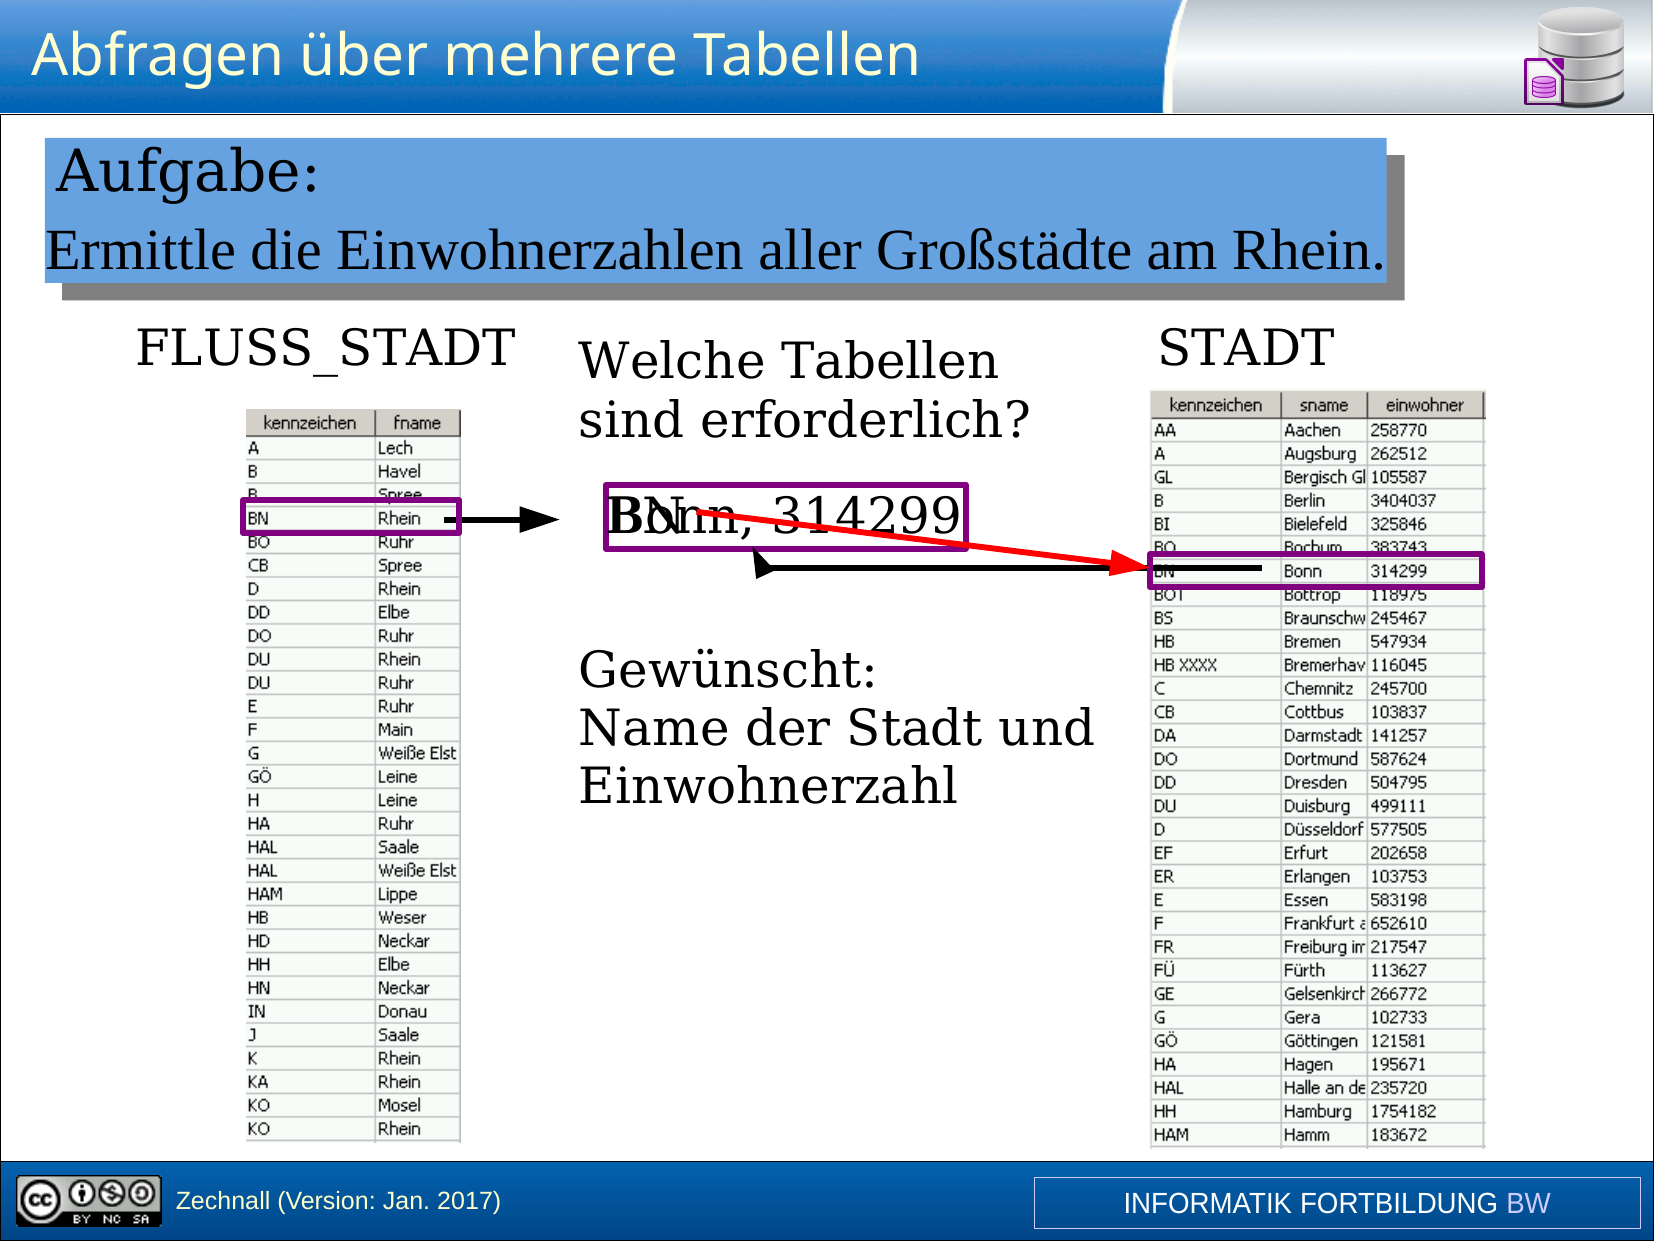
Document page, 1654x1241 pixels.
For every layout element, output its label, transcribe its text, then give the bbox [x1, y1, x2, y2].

text_box Welche Tabellen sind erforderlich? [578, 332, 1104, 449]
text_box Bonn, 314299 [605, 484, 966, 549]
picture [1149, 388, 1486, 1149]
picture [1153, 557, 1479, 584]
text_box Aufgabe: Ermittle die Einwohnerzahlen aller Großstädte am Rhein. [44, 137, 1387, 283]
picture [16, 1175, 162, 1227]
picture [0, 0, 1654, 113]
picture [246, 536, 461, 1143]
title Abfragen über mehrere Tabellen [31, 14, 1151, 92]
text_box FLUSS_STADT [135, 318, 516, 378]
text_box BN [605, 486, 687, 546]
text_box STADT [1157, 318, 1335, 378]
picture [246, 503, 456, 530]
picture [246, 409, 461, 497]
text_box Gewünscht: Name der Stadt und Einwohnerzahl [578, 641, 1119, 816]
